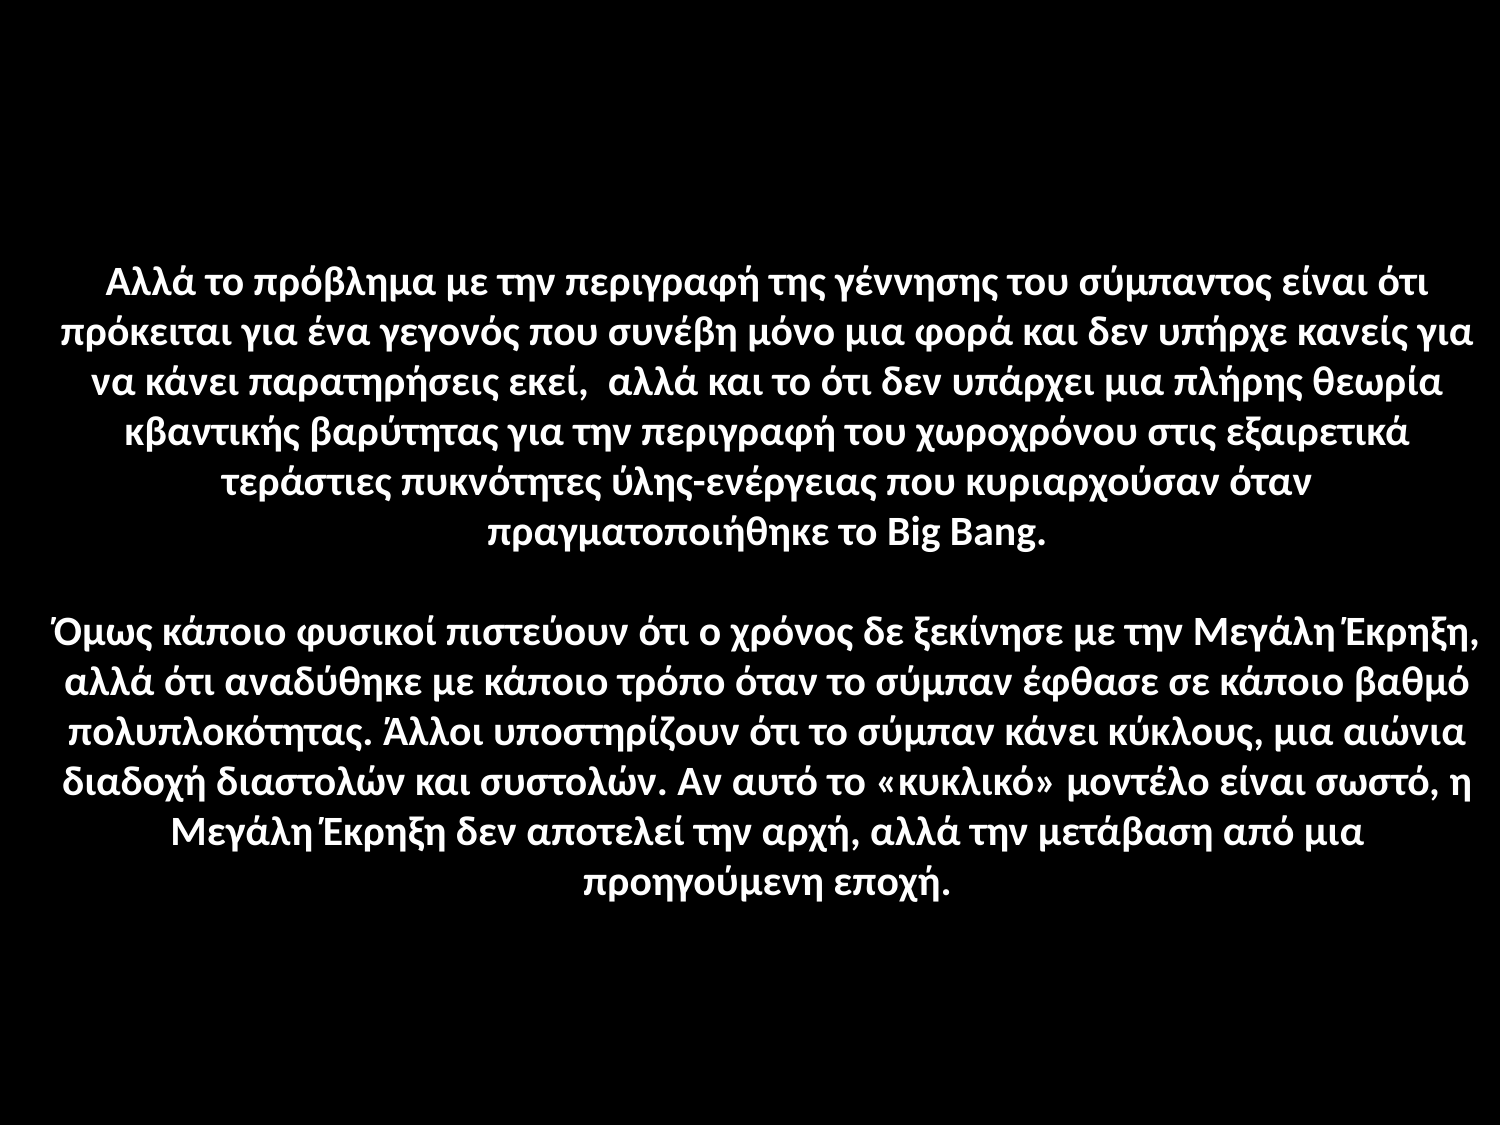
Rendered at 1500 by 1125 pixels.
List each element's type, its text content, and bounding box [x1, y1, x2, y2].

text_box Αλλά το πρόβλημα με την περιγραφή της γέννησης του σύμπαντος είναι ότι πρόκειται για ένα γεγονός που συνέβη μόνο μια φορά και δεν υπήρχε κανείς για να κάνει παρατηρήσεις εκεί, αλλά και το ότι δεν υπάρχει μια πλήρης θεωρία κβαντικής βαρύτητας για την περιγραφή του χωροχρόνου στις εξαιρετικά τεράστιες πυκνότητες ύλης-ενέργειας που κυριαρχούσαν όταν πραγματοποιήθηκε το Big Bang. Όμως κάποιο φυσικοί πιστεύουν ότι ο χρόνος δε ξεκίνησε με την Μεγάλη Έκρηξη, αλλά ότι αναδύθηκε με κάποιο τρόπο όταν το σύμπαν έφθασε σε κάποιο βαθμό πολυπλοκότητας. Άλλοι υποστηρίζουν ότι το σύμπαν κάνει κύκλους, μια αιώνια διαδοχή διαστολών και συστολών. Αν αυτό το «κυκλικό» μοντέλο είναι σωστό, η Μεγάλη Έκρηξη δεν αποτελεί την αρχή, αλλά την μετάβαση από μια προηγούμενη εποχή. [35, 246, 1500, 1002]
